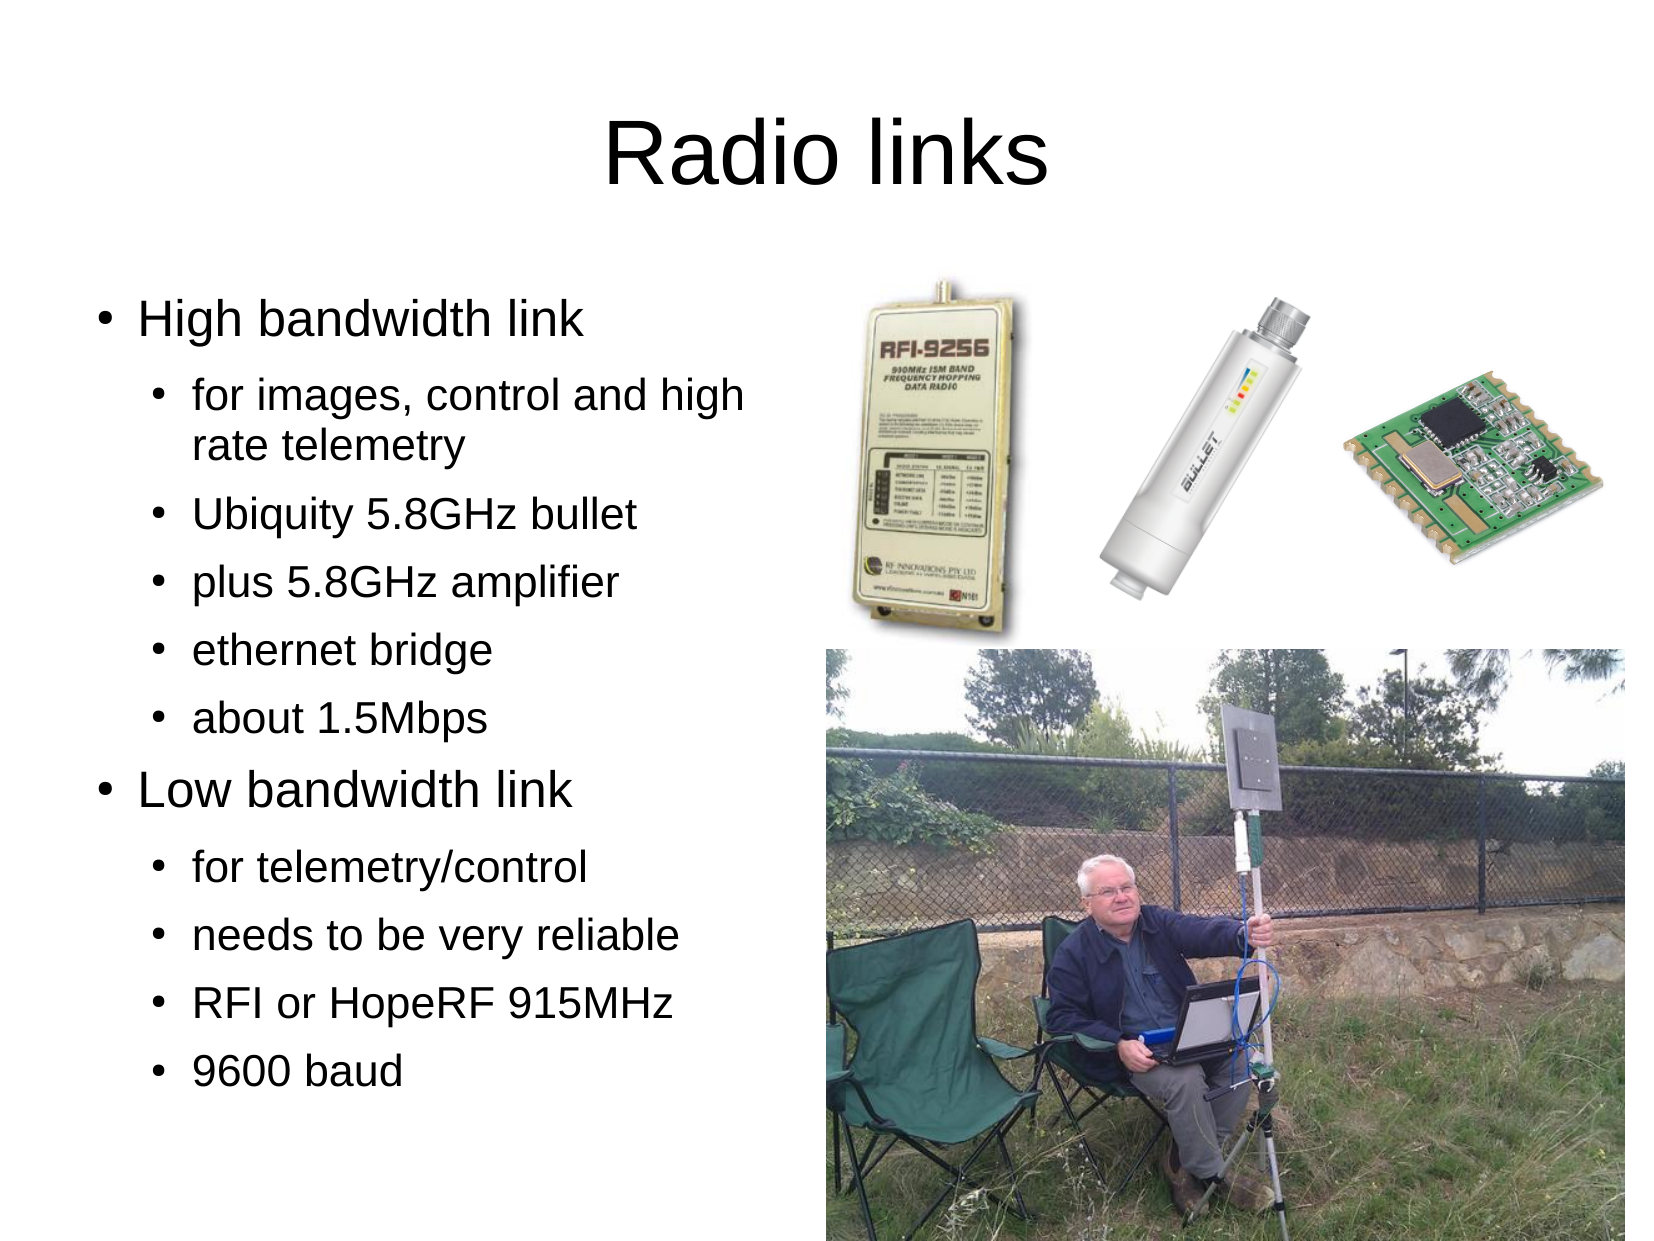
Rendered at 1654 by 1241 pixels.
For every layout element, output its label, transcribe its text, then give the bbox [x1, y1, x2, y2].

list High bandwidth link for images, control and high rate telemetry Ubiquity 5.8GHz bullet plus 5.8GHz amplifier ethernet bridge about 1.5Mbps Low bandwidth link for telemetry/control needs to be very reliable RFI or HopeRF 915MHz 9600 baud [82, 290, 809, 1109]
picture [826, 265, 1625, 1241]
title Radio links [82, 49, 1571, 257]
